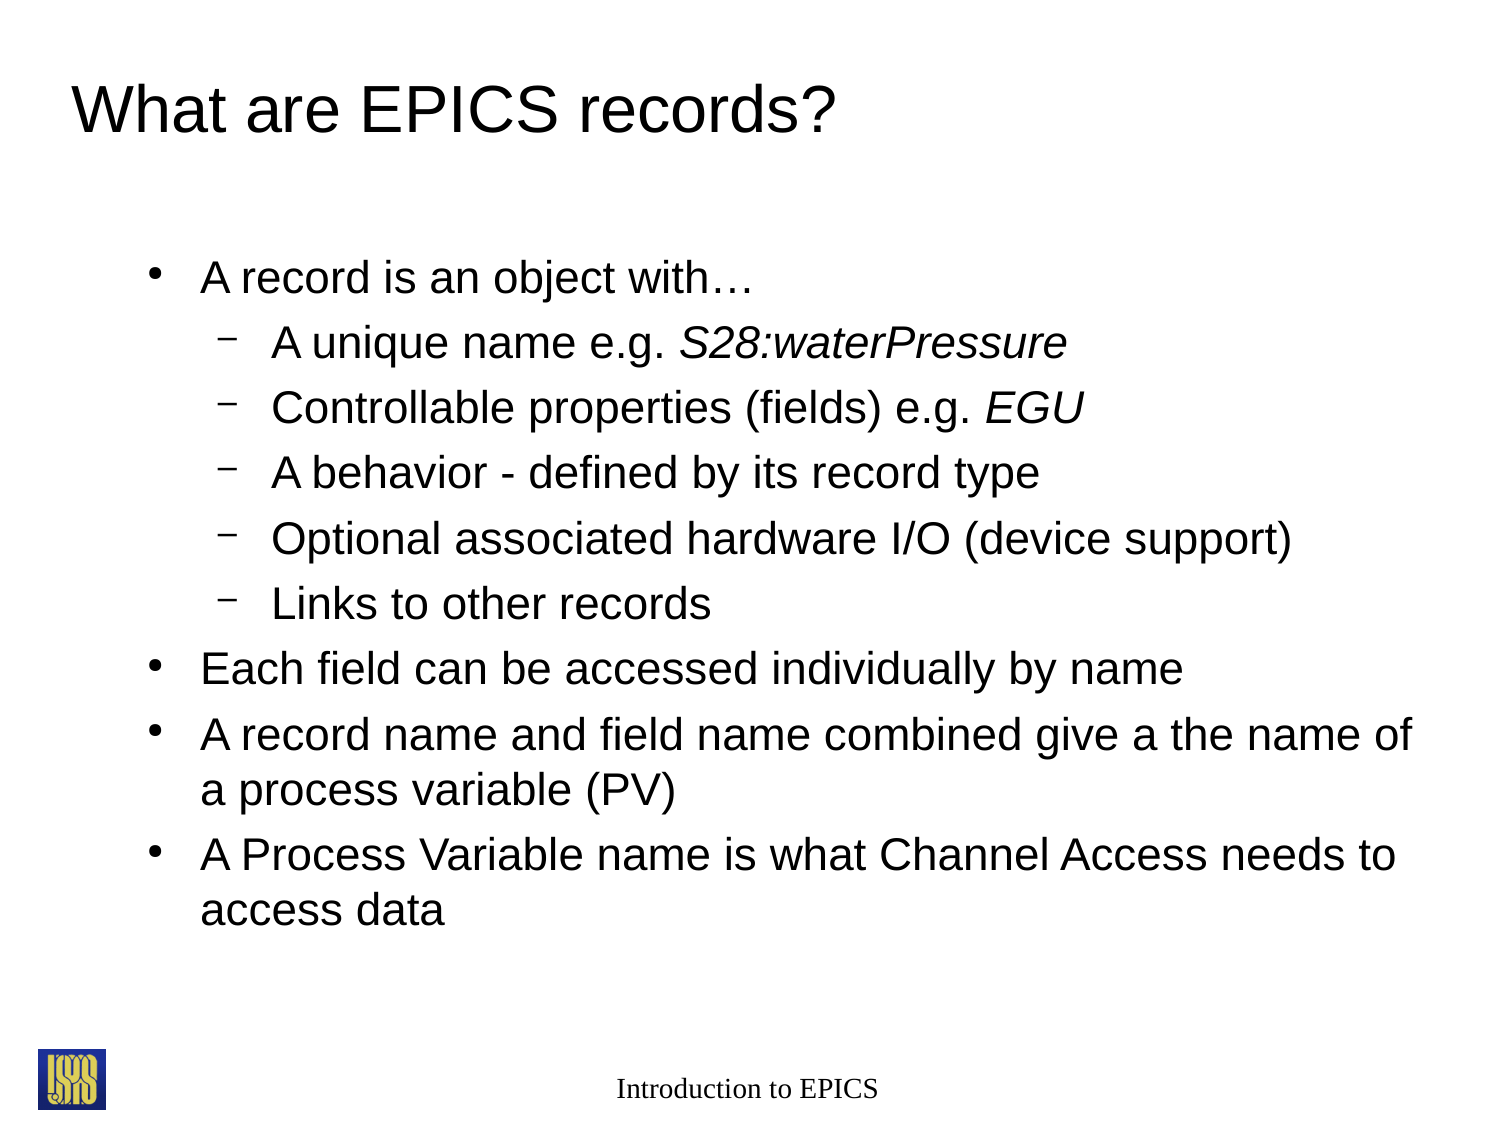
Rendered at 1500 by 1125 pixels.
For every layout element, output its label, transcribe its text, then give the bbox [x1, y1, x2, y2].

list A record is an object with… A unique name e.g. S28:waterPressure Controllable properties (fields) e.g. EGU A behavior - defined by its record type Optional associated hardware I/O (device support) Links to other records Each field can be accessed individually by name A record name and field name combined give a the name of a process variable (PV) A Process Variable name is what Channel Access needs to access data [114, 239, 1459, 943]
picture [38, 1049, 106, 1110]
title What are EPICS records? [21, 65, 1459, 154]
